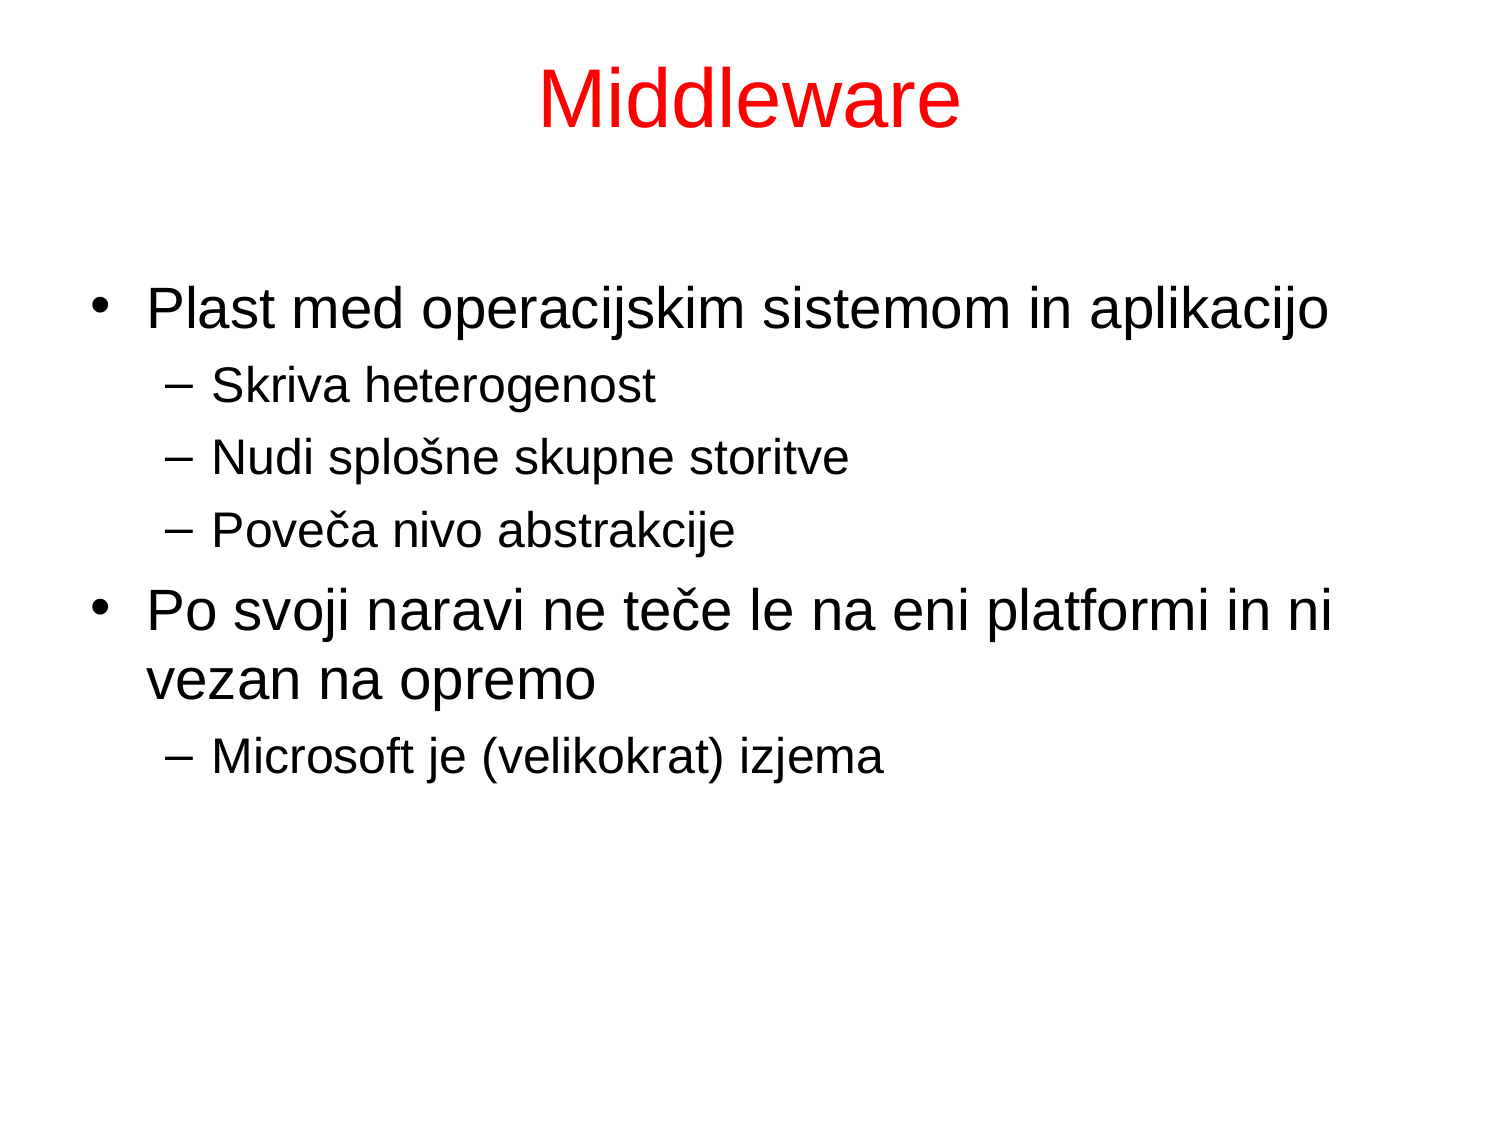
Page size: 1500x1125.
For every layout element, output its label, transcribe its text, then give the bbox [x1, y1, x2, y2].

list Plast med operacijskim sistemom in aplikacijo Skriva heterogenost Nudi splošne skupne storitve Poveča nivo abstrakcije Po svoji naravi ne teče le na eni platformi in ni vezan na opremo Microsoft je (velikokrat) izjema [75, 262, 1426, 1006]
title Middleware [0, 0, 1500, 188]
